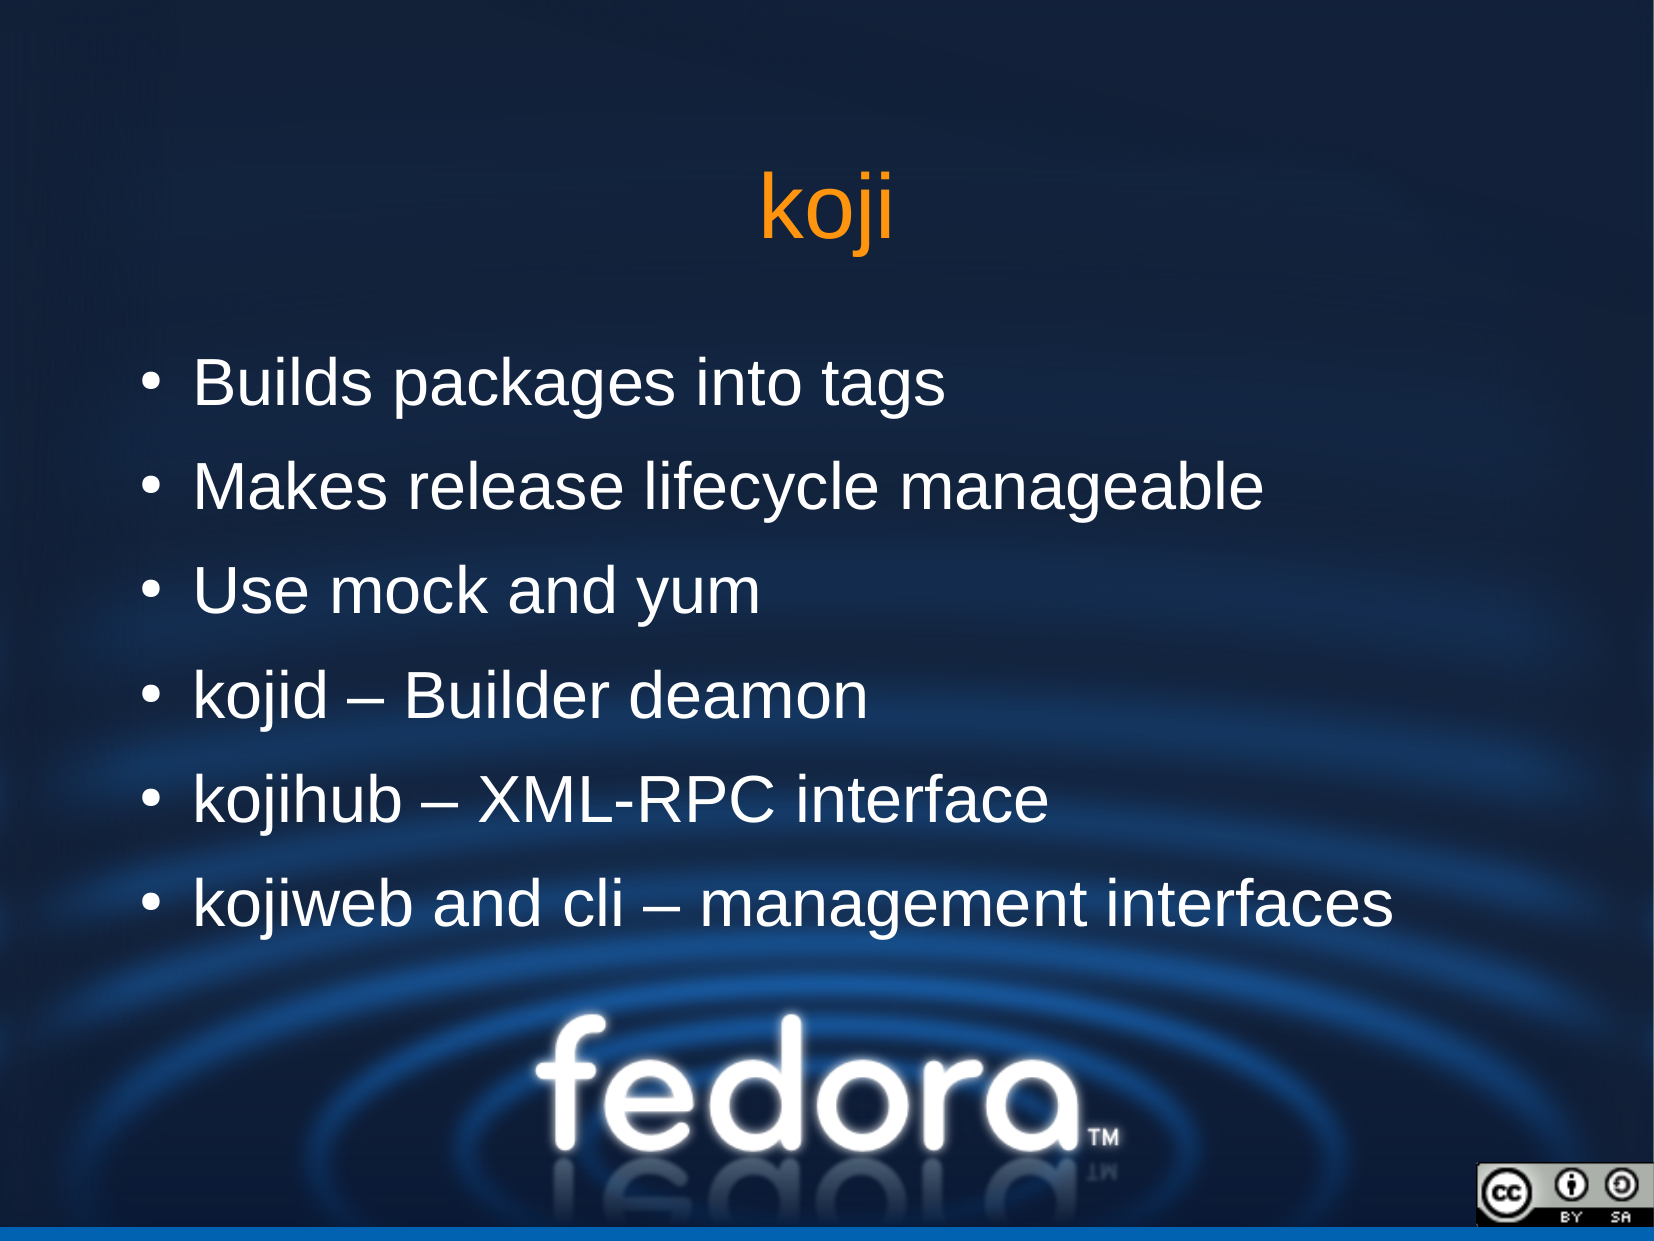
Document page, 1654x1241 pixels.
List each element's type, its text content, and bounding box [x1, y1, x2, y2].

picture [0, 0, 1654, 1227]
title koji [121, 102, 1534, 310]
list Builds packages into tags Makes release lifecycle manageable Use mock and yum kojid – Builder deamon kojihub – XML-RPC interface kojiweb and cli – management interfaces [121, 344, 1534, 1112]
